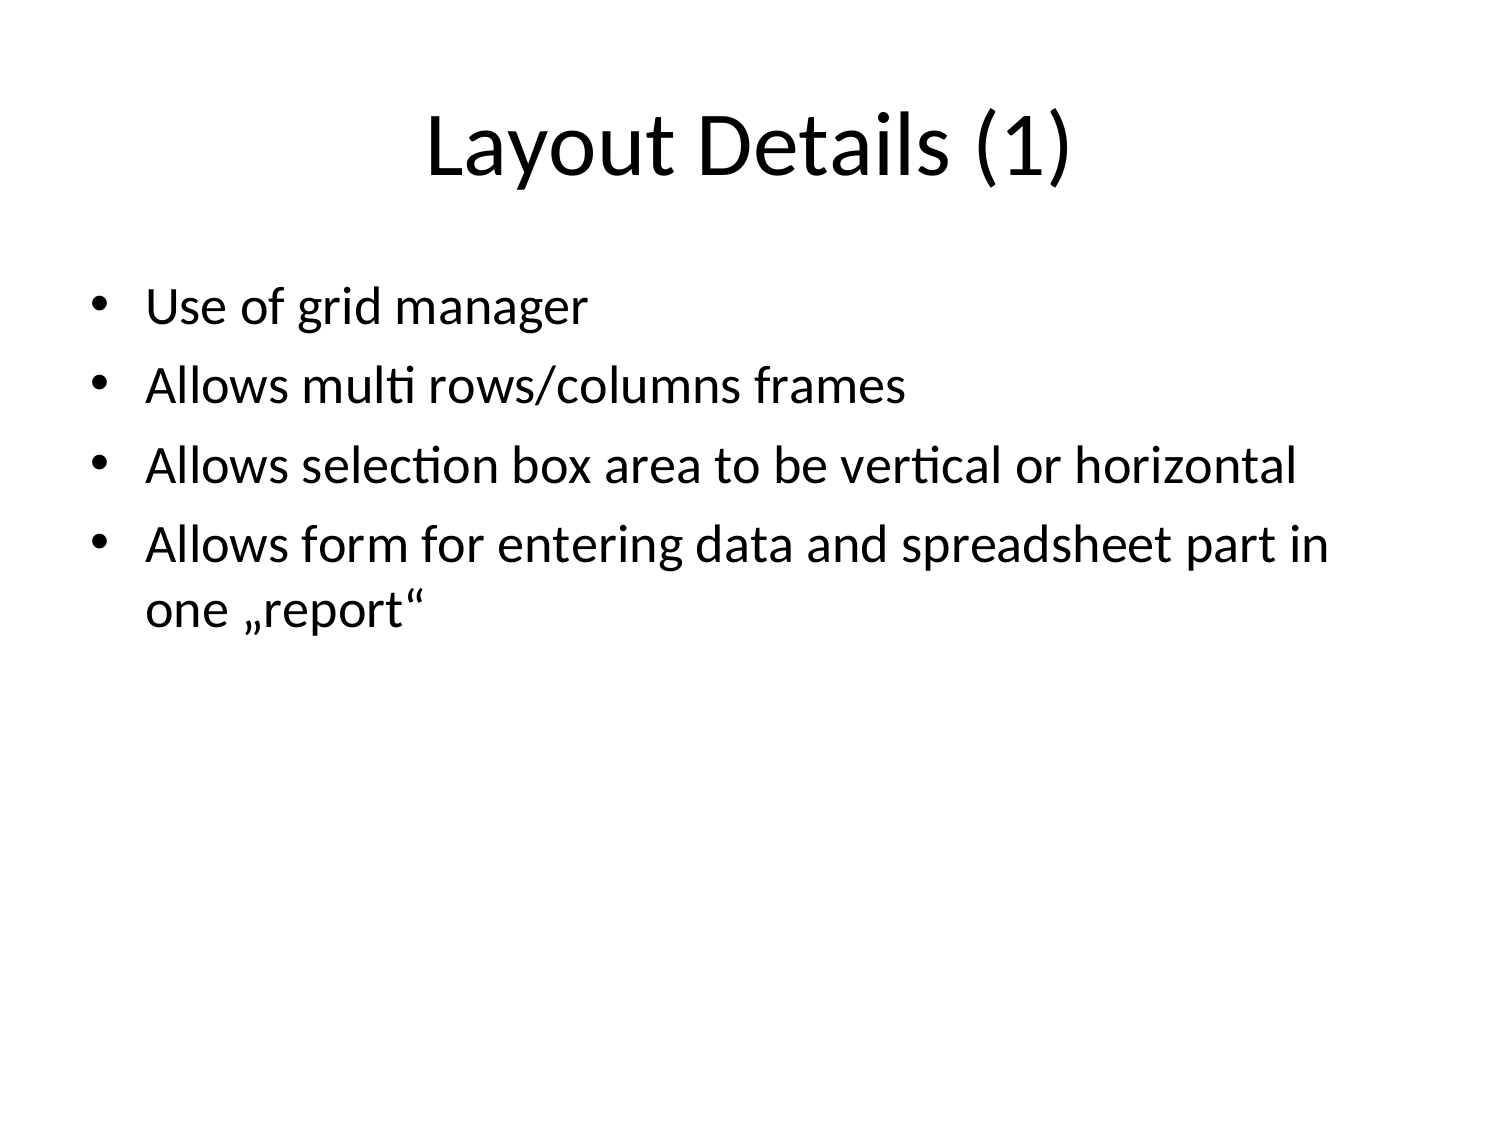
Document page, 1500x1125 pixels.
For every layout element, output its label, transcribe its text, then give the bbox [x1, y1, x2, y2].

text_box Use of grid manager Allows multi rows/columns frames Allows selection box area to be vertical or horizontal Allows form for entering data and spreadsheet part in one „report“ [75, 262, 1426, 1005]
text_box Layout Details (1)‏ [75, 45, 1426, 233]
